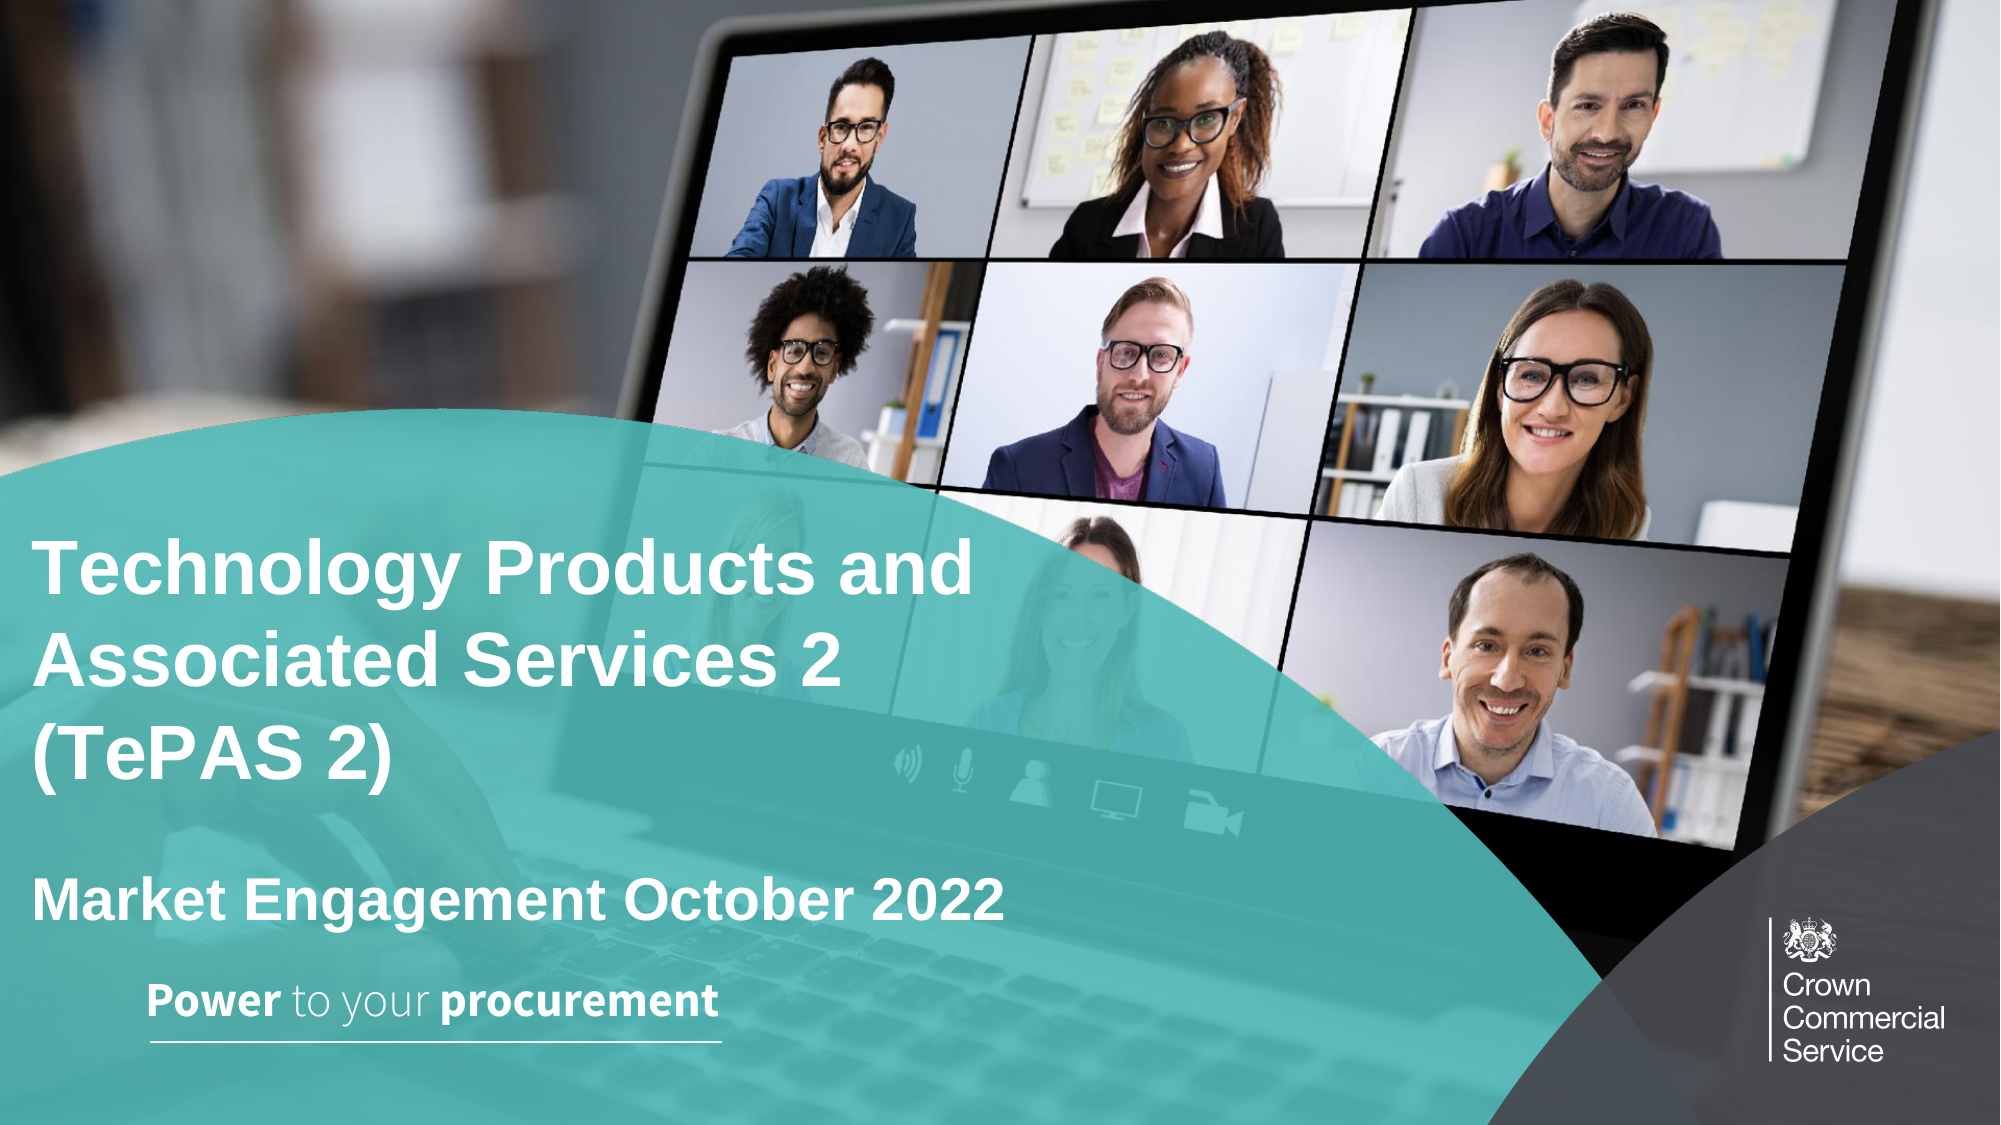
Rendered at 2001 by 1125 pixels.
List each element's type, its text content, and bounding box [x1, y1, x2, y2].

title Technology Products and Associated Services 2 (TePAS 2) Market Engagement October 2022 [31, 517, 1168, 988]
picture [0, 0, 2000, 1125]
